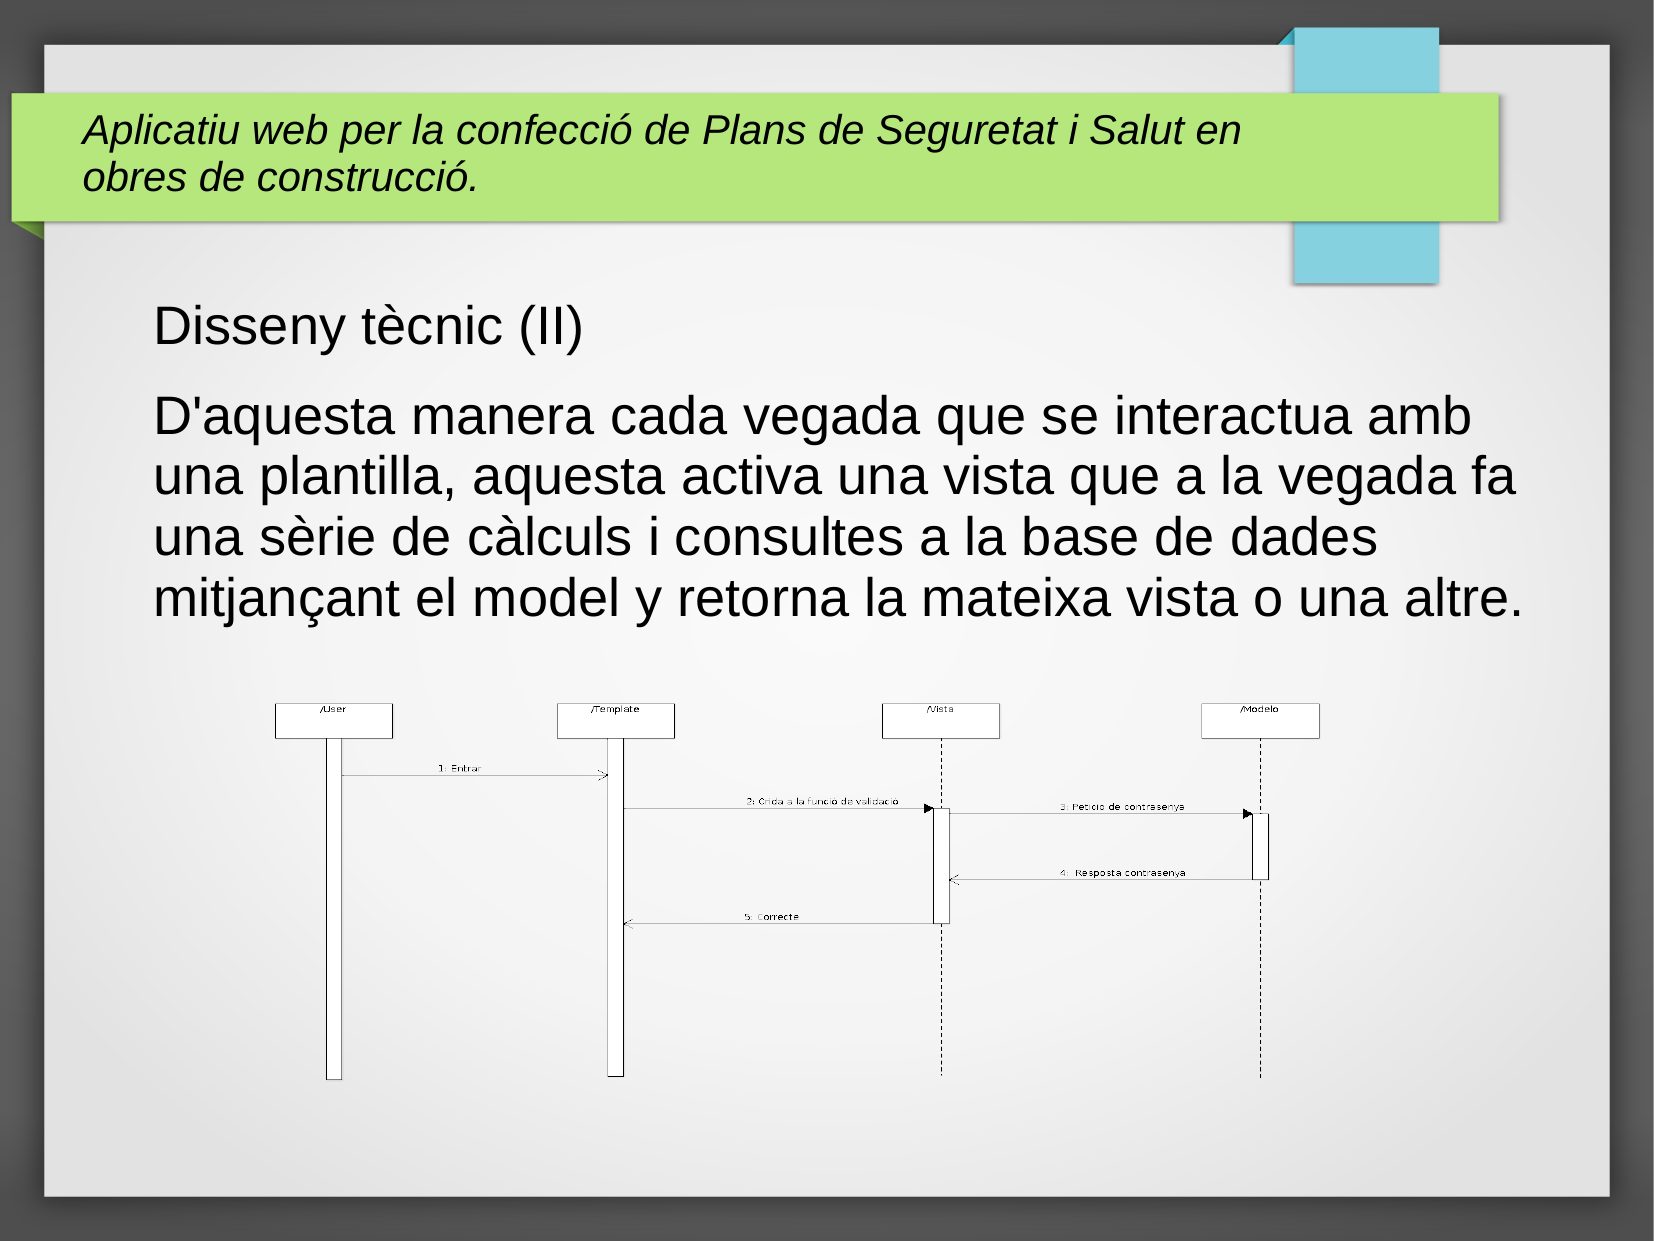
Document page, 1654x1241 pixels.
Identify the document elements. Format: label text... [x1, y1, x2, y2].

title Aplicatiu web per la confecció de Plans de Seguretat i Salut en obres de construcció. [82, 94, 1264, 213]
picture [0, 0, 1654, 1241]
list Disseny tècnic (II) D'aquesta manera cada vegada que se interactua amb una plantilla, aquesta activa una vista que a la vegada fa una sèrie de càlculs i consultes a la base de dades mitjançant el model y retorna la mateixa vista o una altre. [82, 295, 1571, 1015]
